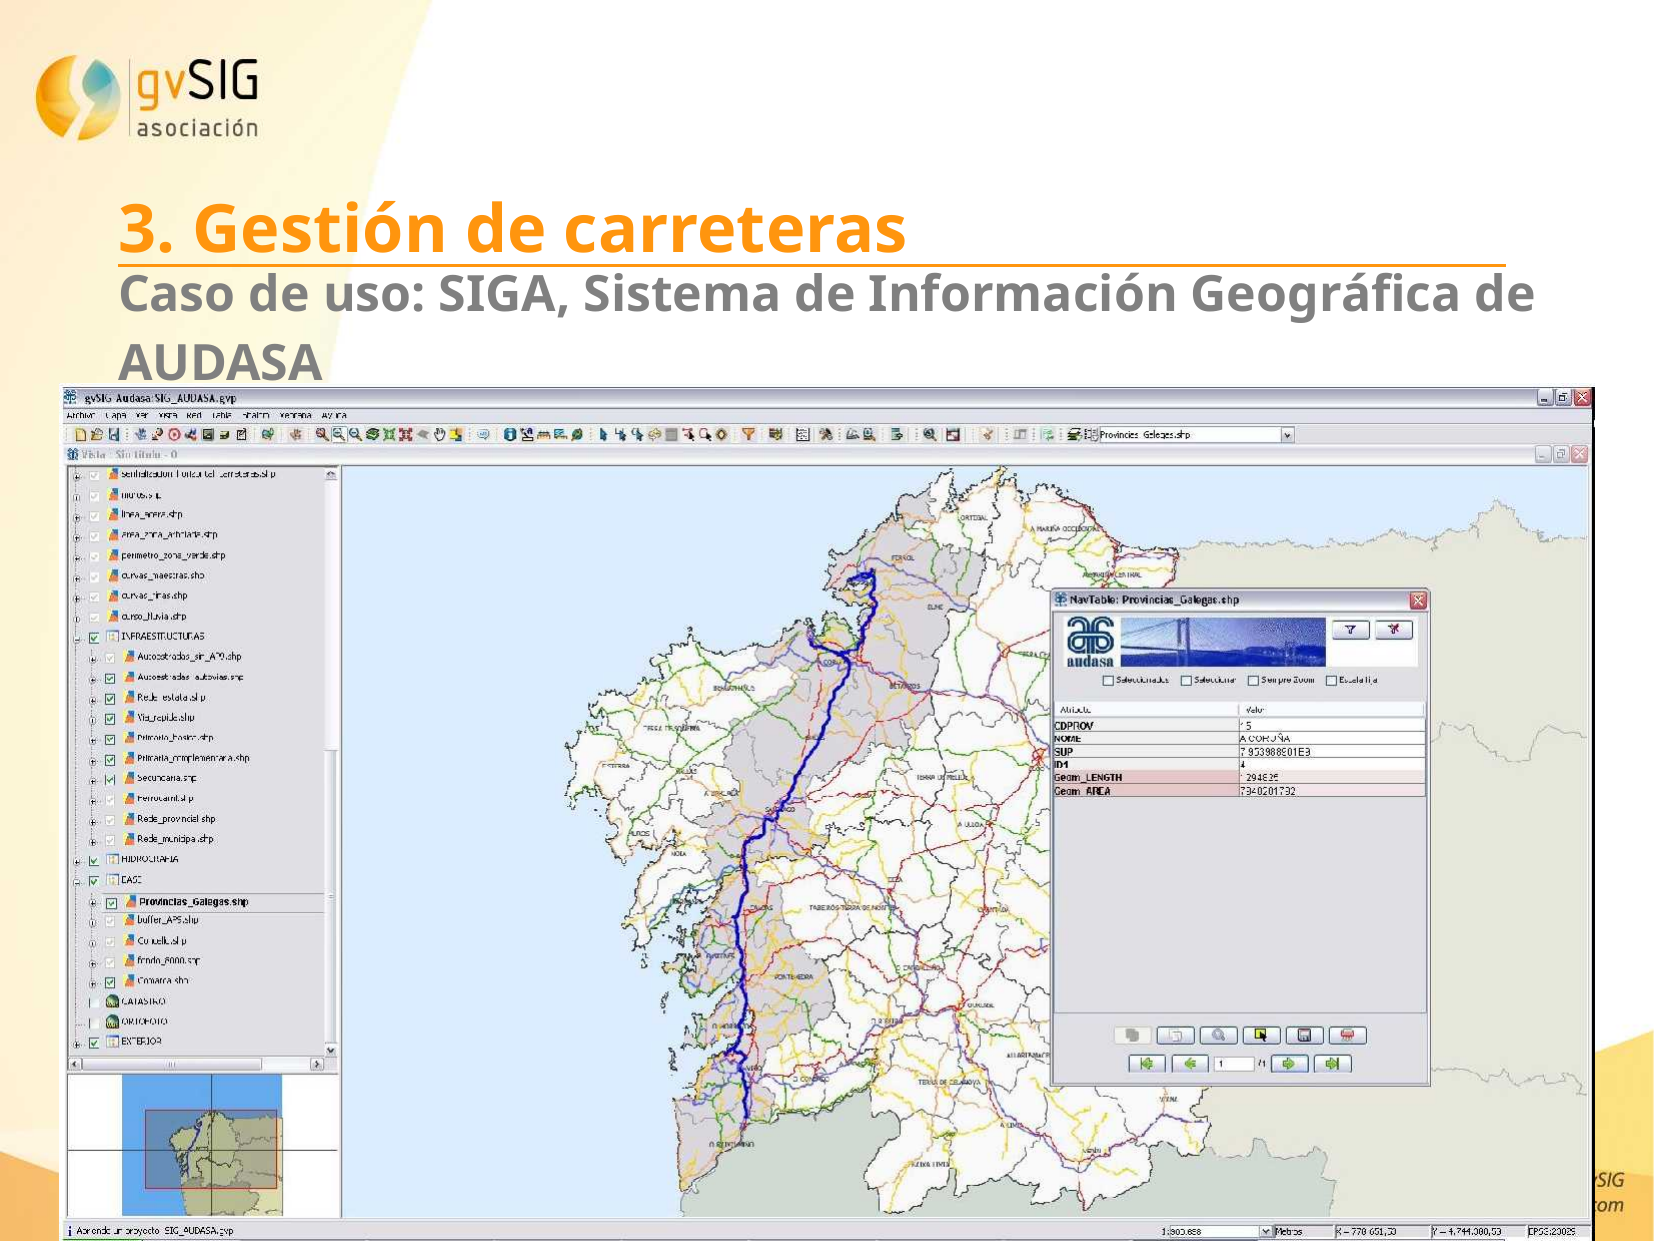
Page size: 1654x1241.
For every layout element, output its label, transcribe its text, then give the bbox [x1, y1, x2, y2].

title Caso de uso: SIGA, Sistema de Información Geográfica de AUDASA [118, 268, 1654, 385]
title 3. Gestión de carreteras [118, 177, 1607, 268]
picture [0, 0, 1654, 1241]
